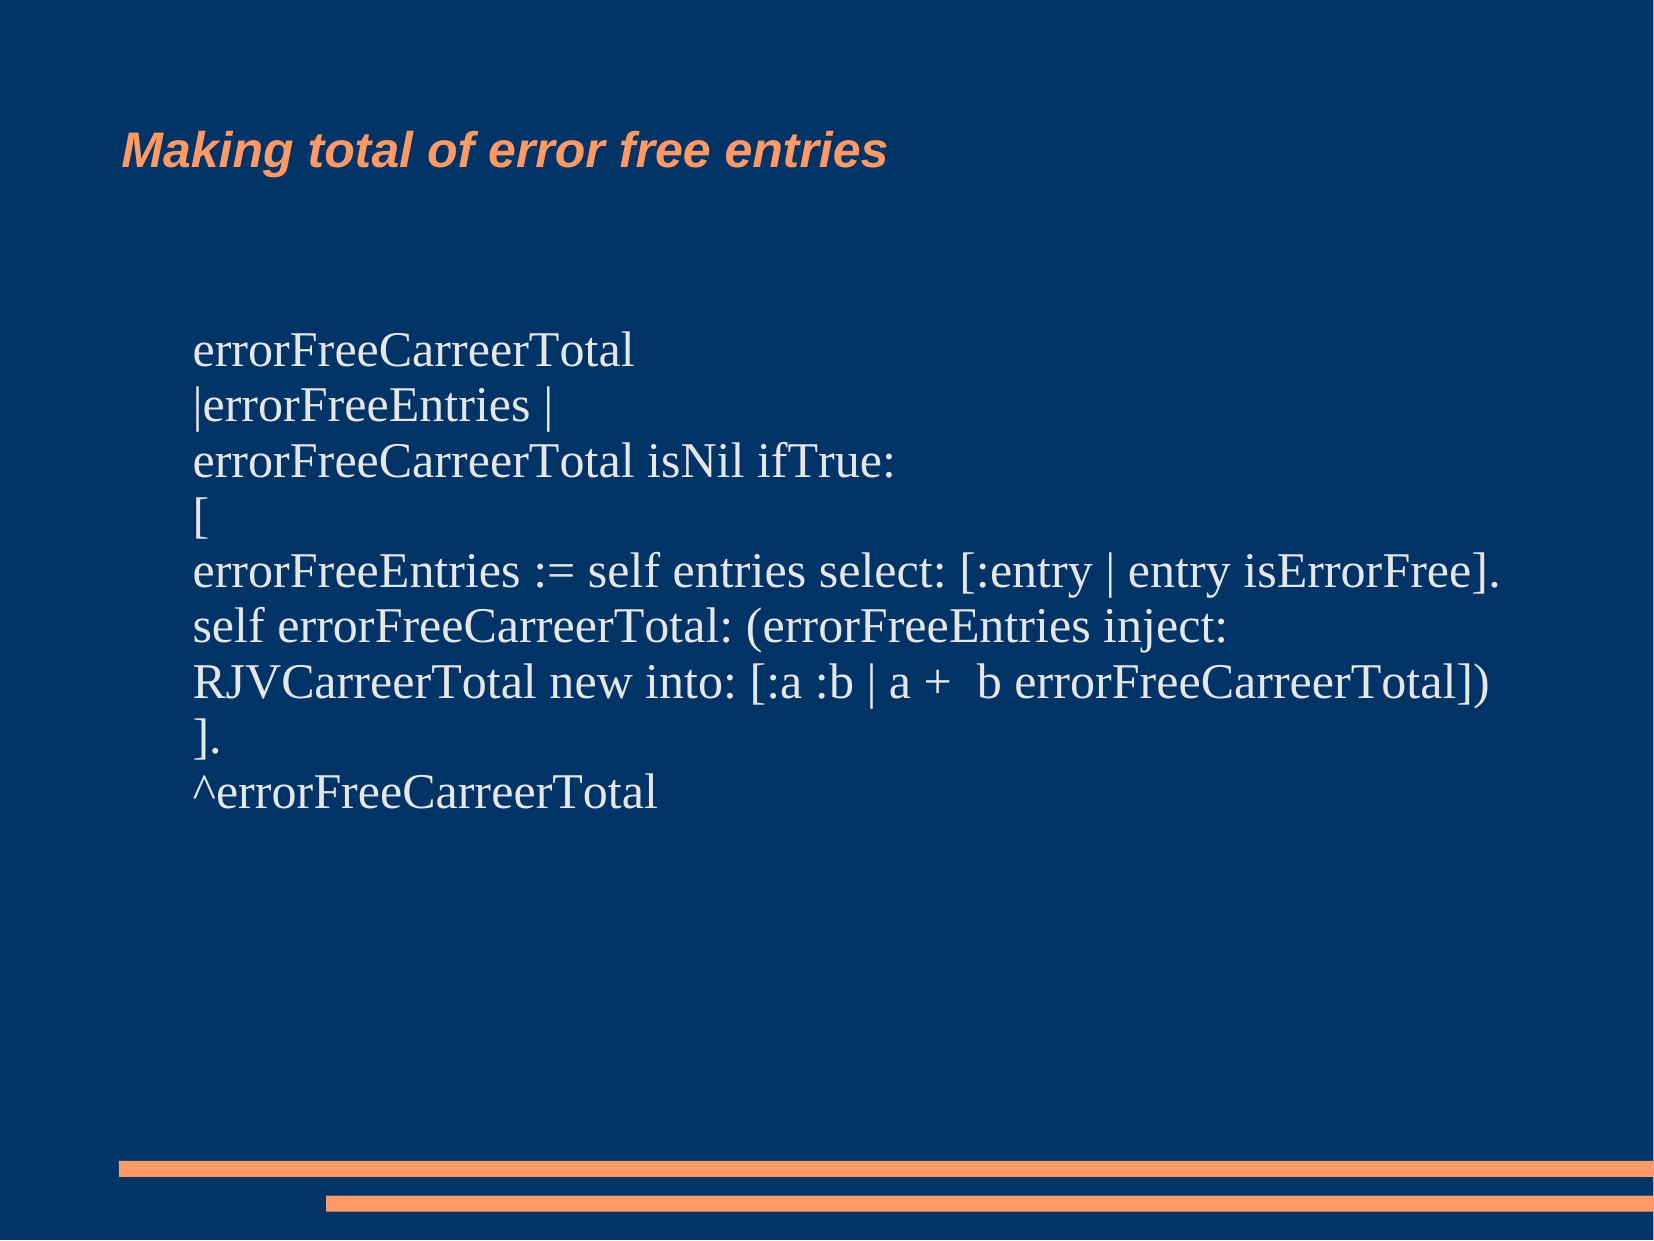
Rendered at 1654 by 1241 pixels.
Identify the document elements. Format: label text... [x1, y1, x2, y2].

list errorFreeCarreerTotal |errorFreeEntries | errorFreeCarreerTotal isNil ifTrue: [ errorFreeEntries := self entries select: [:entry | entry isErrorFree]. self errorFreeCarreerTotal: (errorFreeEntries inject: RJVCarreerTotal new into: [:a :b | a + b errorFreeCarreerTotal]) ]. ^errorFreeCarreerTotal [121, 322, 1561, 1132]
title Making total of error free entries [121, 46, 1534, 254]
